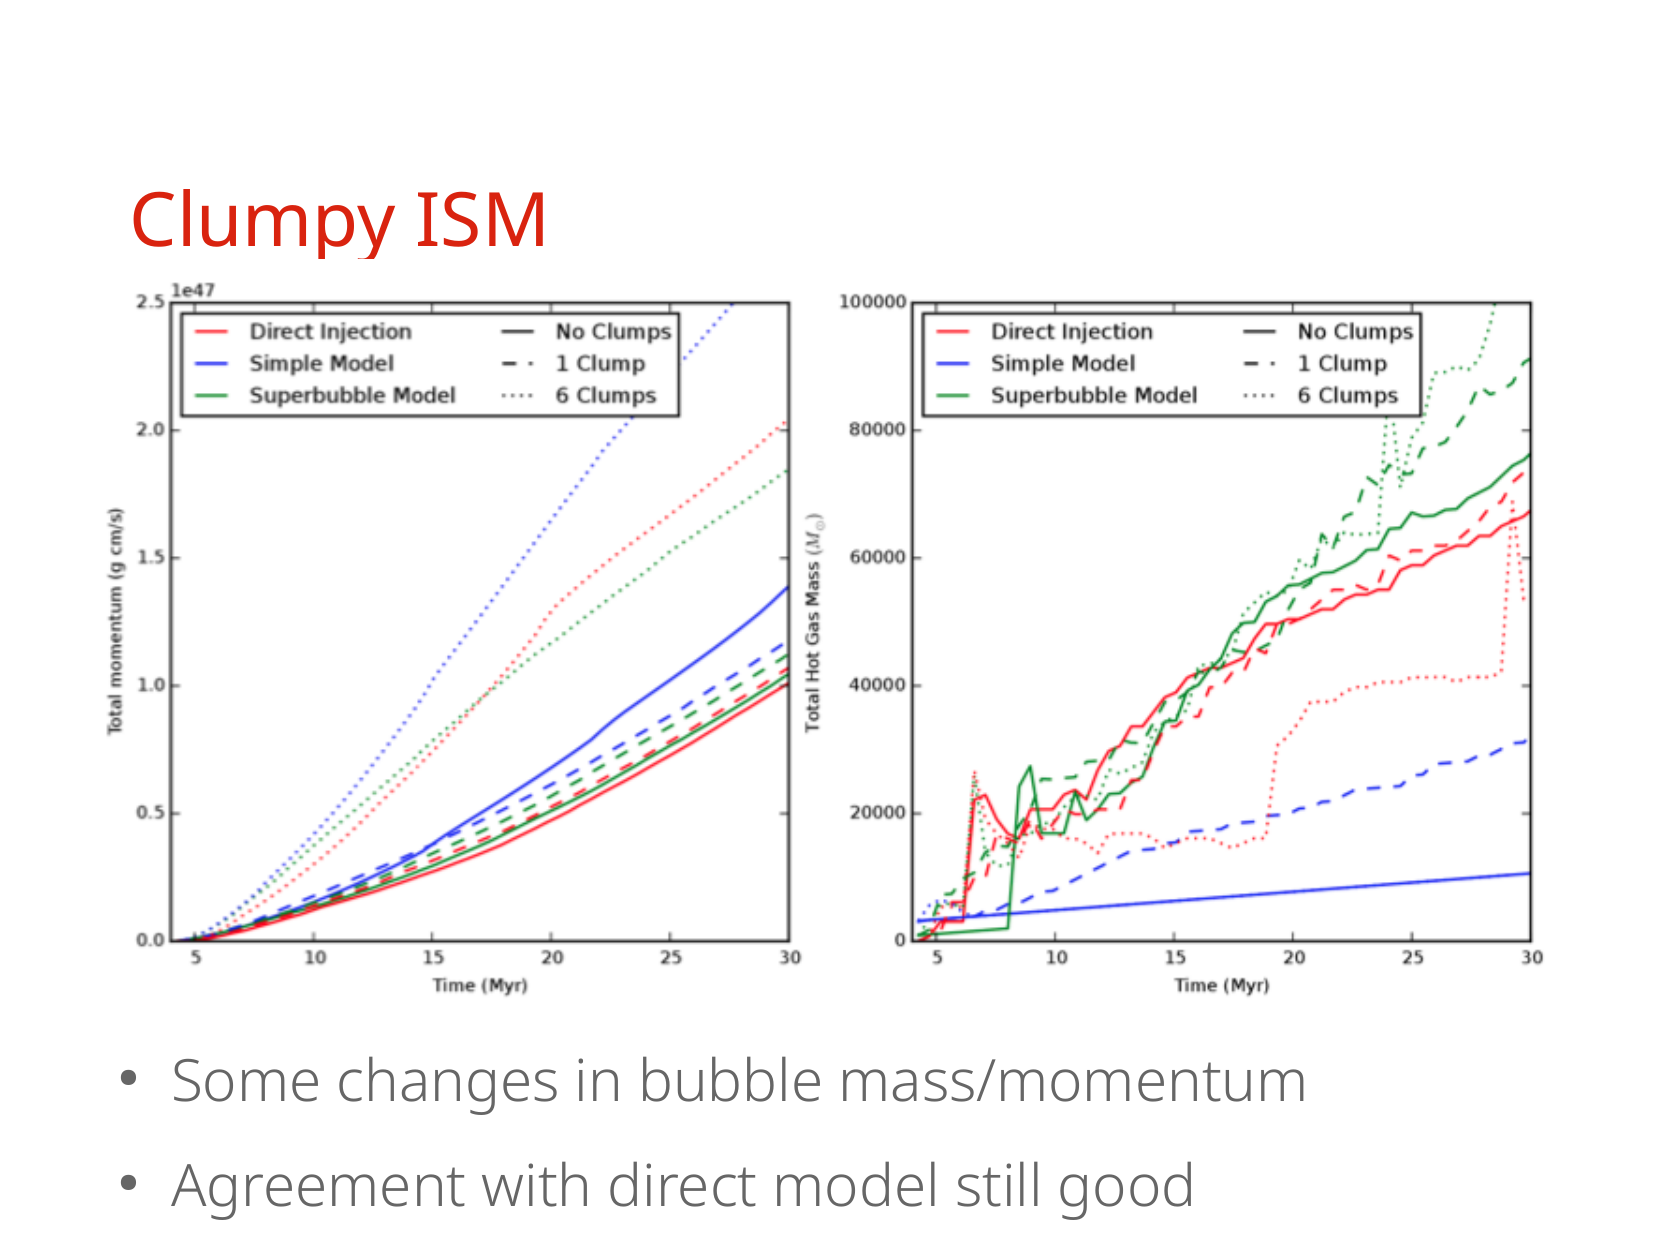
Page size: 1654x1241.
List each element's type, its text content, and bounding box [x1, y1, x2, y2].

picture [66, 259, 1588, 1016]
title Clumpy ISM [129, 153, 1518, 259]
list Some changes in bubble mass/momentum Agreement with direct model still good [100, 1039, 1489, 1227]
